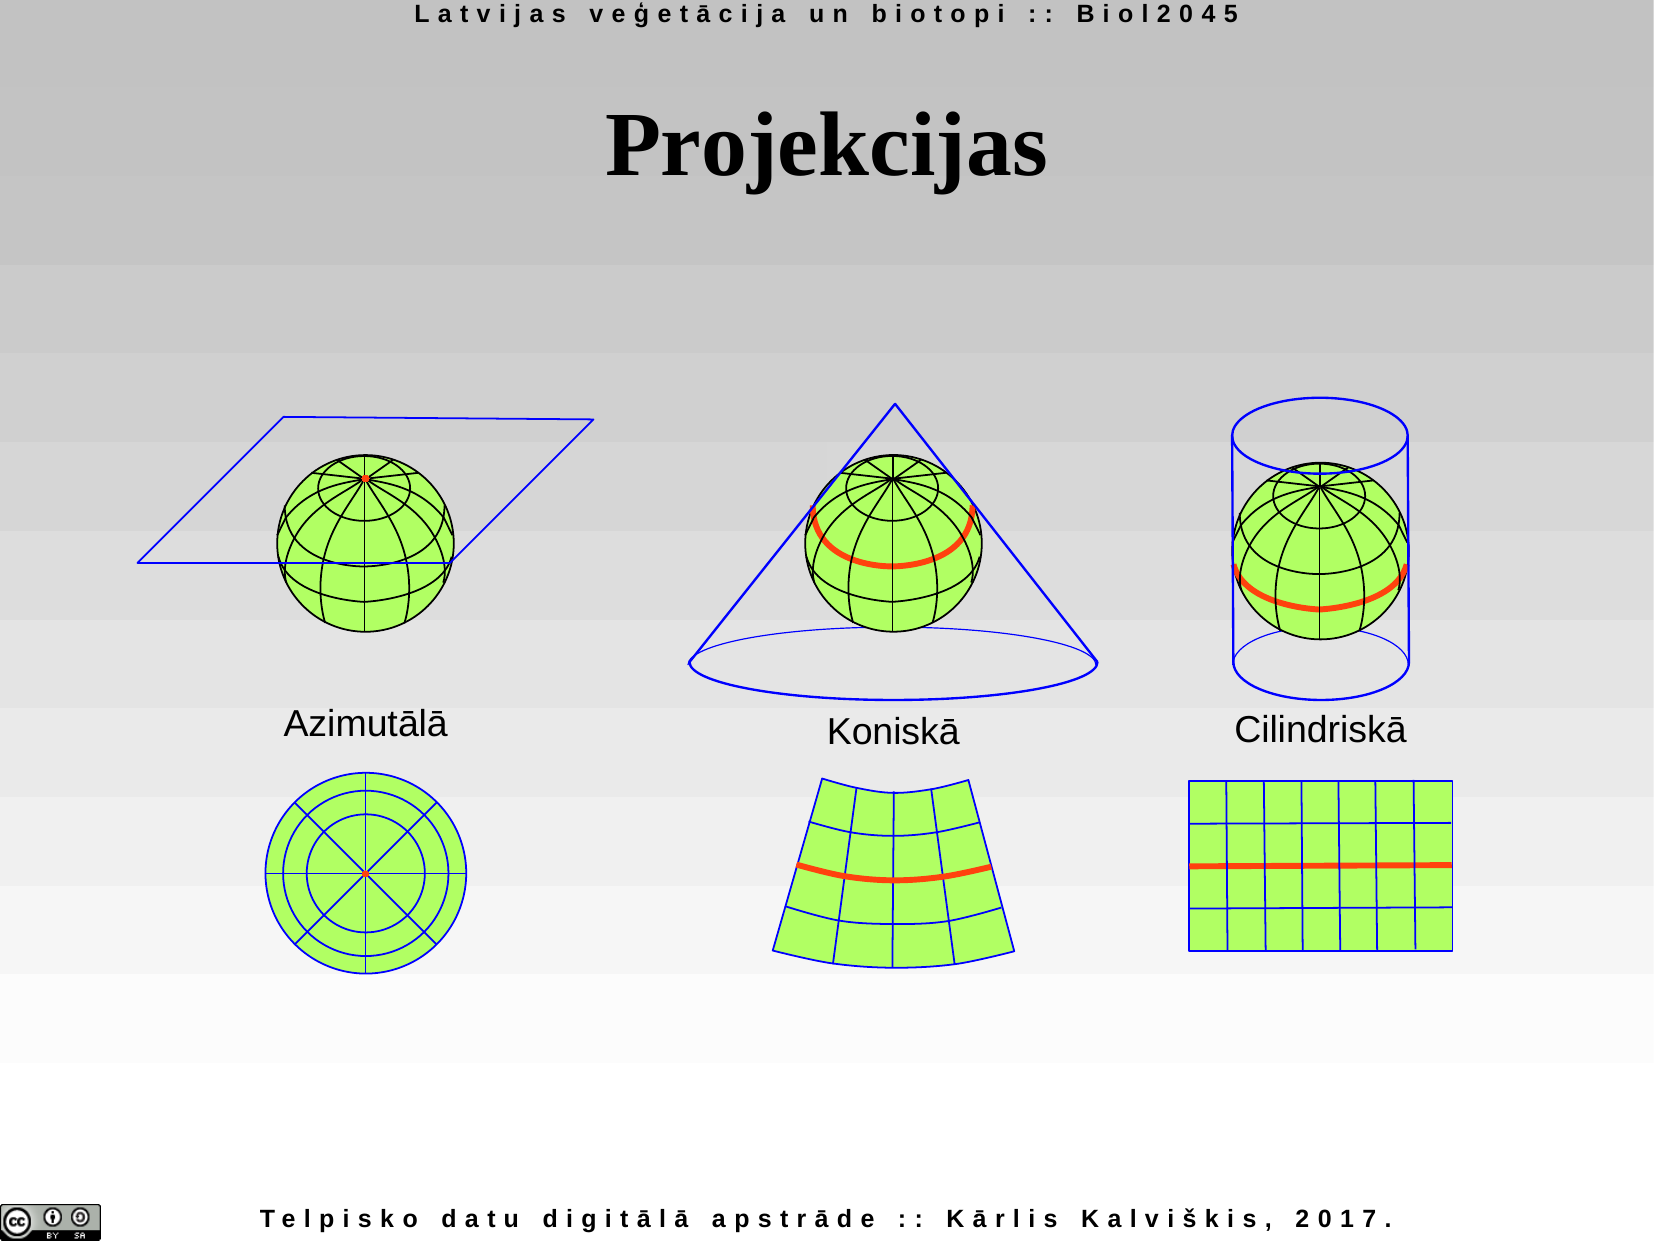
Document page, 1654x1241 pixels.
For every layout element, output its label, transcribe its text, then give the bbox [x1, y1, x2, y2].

text_box [1188, 910, 1226, 951]
text_box [310, 792, 365, 829]
text_box [265, 874, 305, 943]
text_box [805, 474, 982, 632]
text_box [810, 778, 855, 830]
text_box [852, 788, 892, 834]
text_box [945, 868, 1015, 965]
text_box [817, 479, 832, 498]
text_box [908, 456, 920, 460]
text_box [840, 880, 892, 923]
text_box [279, 564, 452, 632]
text_box [1377, 824, 1413, 862]
text_box [394, 459, 417, 473]
text_box [410, 874, 447, 929]
text_box Koniskā [826, 710, 961, 753]
text_box [1303, 825, 1338, 862]
text_box [772, 908, 837, 964]
text_box [285, 874, 321, 929]
text_box [848, 476, 937, 519]
text_box [1341, 909, 1376, 951]
text_box [834, 922, 891, 968]
text_box [895, 789, 935, 834]
text_box [1266, 869, 1301, 907]
text_box [1303, 869, 1338, 907]
text_box [320, 457, 409, 519]
text_box [366, 935, 436, 974]
text_box [1340, 825, 1375, 862]
text_box [1188, 780, 1226, 907]
text_box Azimutālā [283, 702, 448, 745]
text_box [310, 918, 365, 955]
text_box [870, 457, 892, 477]
text_box [1228, 780, 1337, 822]
text_box [374, 464, 402, 476]
text_box [1267, 909, 1301, 951]
text_box [894, 457, 915, 477]
picture [0, 287, 1654, 1241]
text_box [313, 459, 337, 472]
text_box [844, 459, 865, 472]
title Projekcijas [0, 1, 1654, 287]
text_box [785, 868, 843, 919]
text_box [265, 804, 305, 873]
text_box [1321, 465, 1342, 472]
text_box [285, 818, 321, 873]
text_box [1298, 465, 1319, 472]
text_box [1340, 780, 1374, 822]
text_box [308, 816, 423, 931]
text_box [894, 880, 947, 923]
text_box [1378, 909, 1453, 951]
text_box [366, 918, 421, 955]
text_box [366, 792, 422, 829]
text_box [1304, 909, 1339, 951]
text_box [1228, 825, 1263, 863]
text_box [296, 772, 467, 943]
text_box [1266, 825, 1301, 863]
text_box [894, 923, 953, 968]
text_box [1354, 471, 1372, 480]
text_box [410, 817, 447, 873]
text_box [1234, 480, 1407, 640]
text_box [939, 824, 991, 873]
text_box [895, 834, 941, 877]
text_box [1328, 473, 1357, 484]
text_box [1377, 780, 1413, 822]
text_box [933, 780, 980, 830]
text_box [1275, 483, 1364, 527]
text_box Cilindriskā [1234, 708, 1407, 751]
text_box [1341, 869, 1375, 906]
text_box [1306, 475, 1319, 484]
text_box [902, 464, 930, 476]
text_box [1415, 780, 1453, 906]
text_box [1269, 472, 1285, 480]
text_box [854, 463, 885, 476]
text_box [847, 834, 892, 877]
text_box [1228, 869, 1264, 907]
text_box [296, 934, 365, 974]
text_box [1378, 869, 1414, 906]
text_box [1321, 475, 1334, 484]
text_box [921, 459, 945, 473]
text_box [798, 823, 849, 872]
text_box [380, 456, 392, 460]
text_box [326, 463, 356, 476]
text_box [1229, 910, 1264, 951]
text_box [277, 473, 454, 562]
text_box [1281, 473, 1312, 484]
